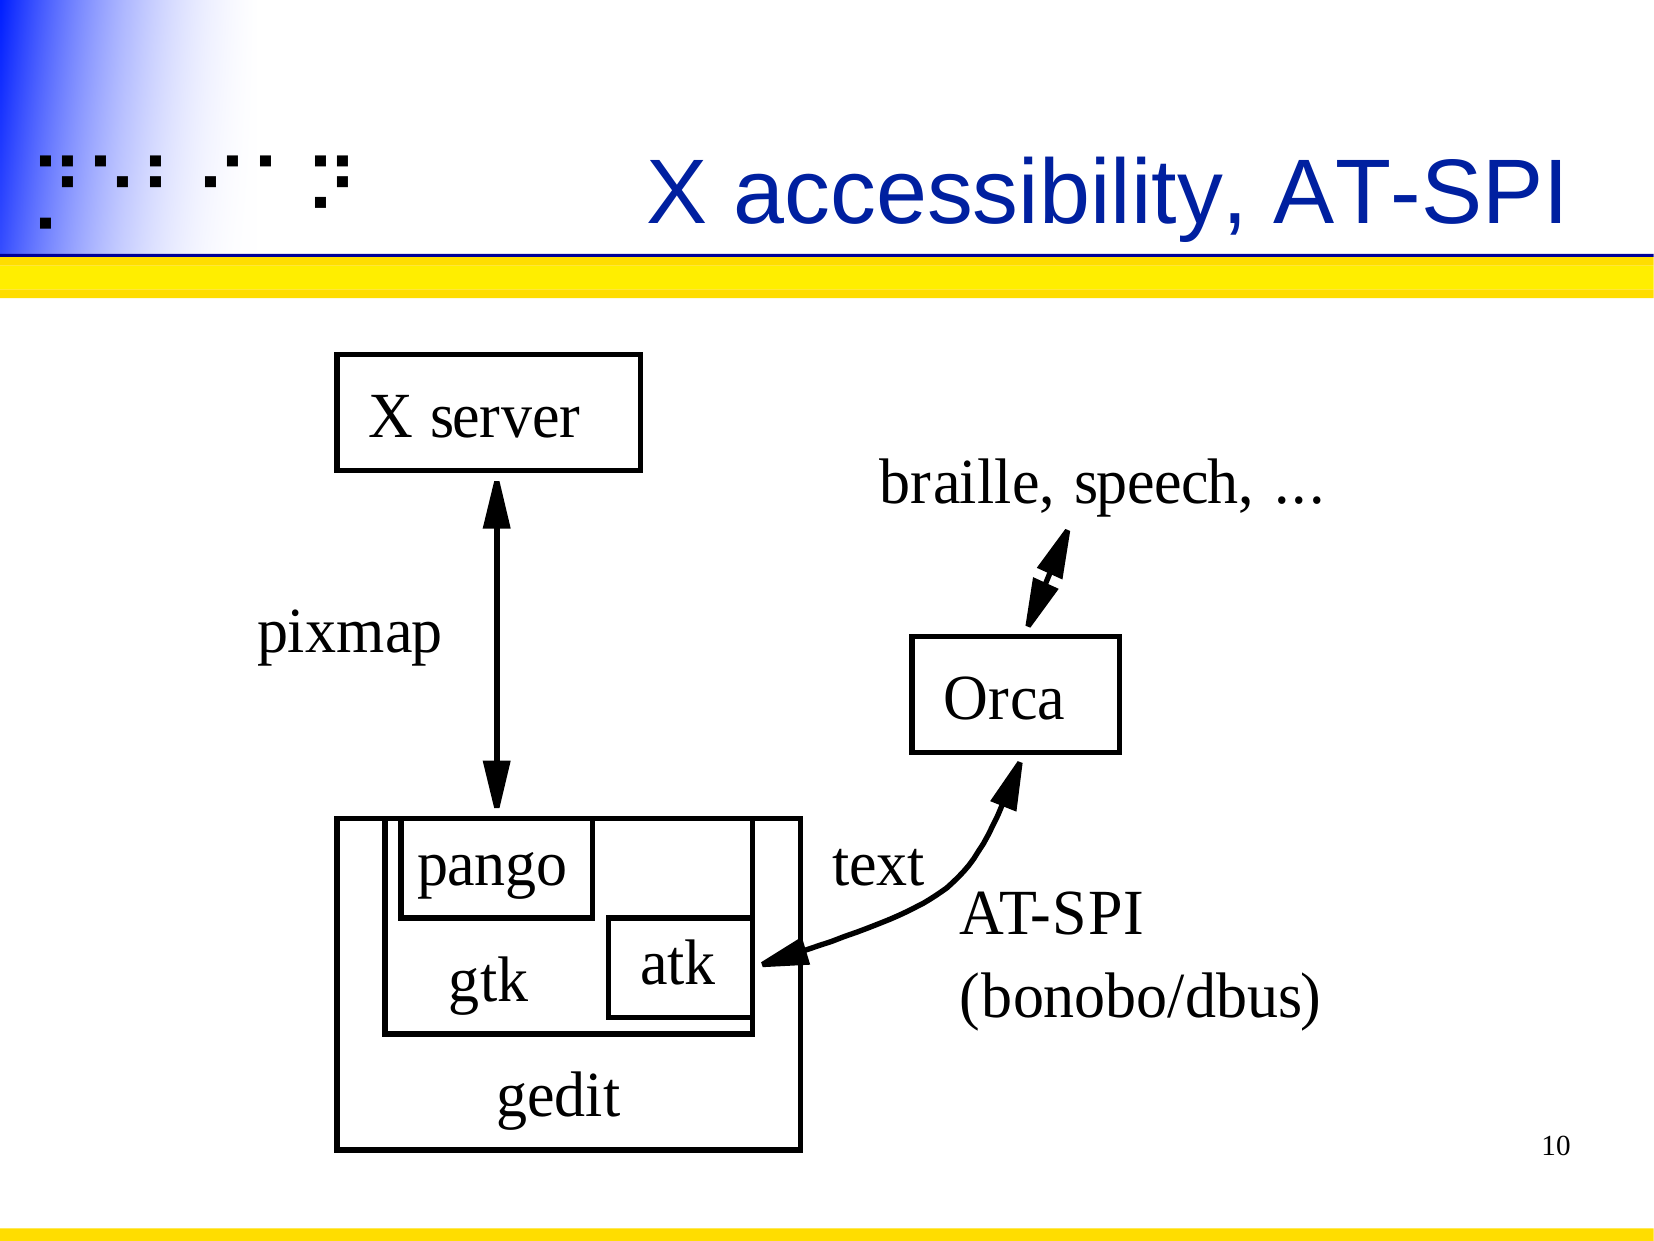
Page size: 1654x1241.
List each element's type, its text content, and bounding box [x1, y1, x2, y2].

picture [234, 332, 1419, 1173]
title X accessibility, AT-SPI [372, 126, 1571, 257]
